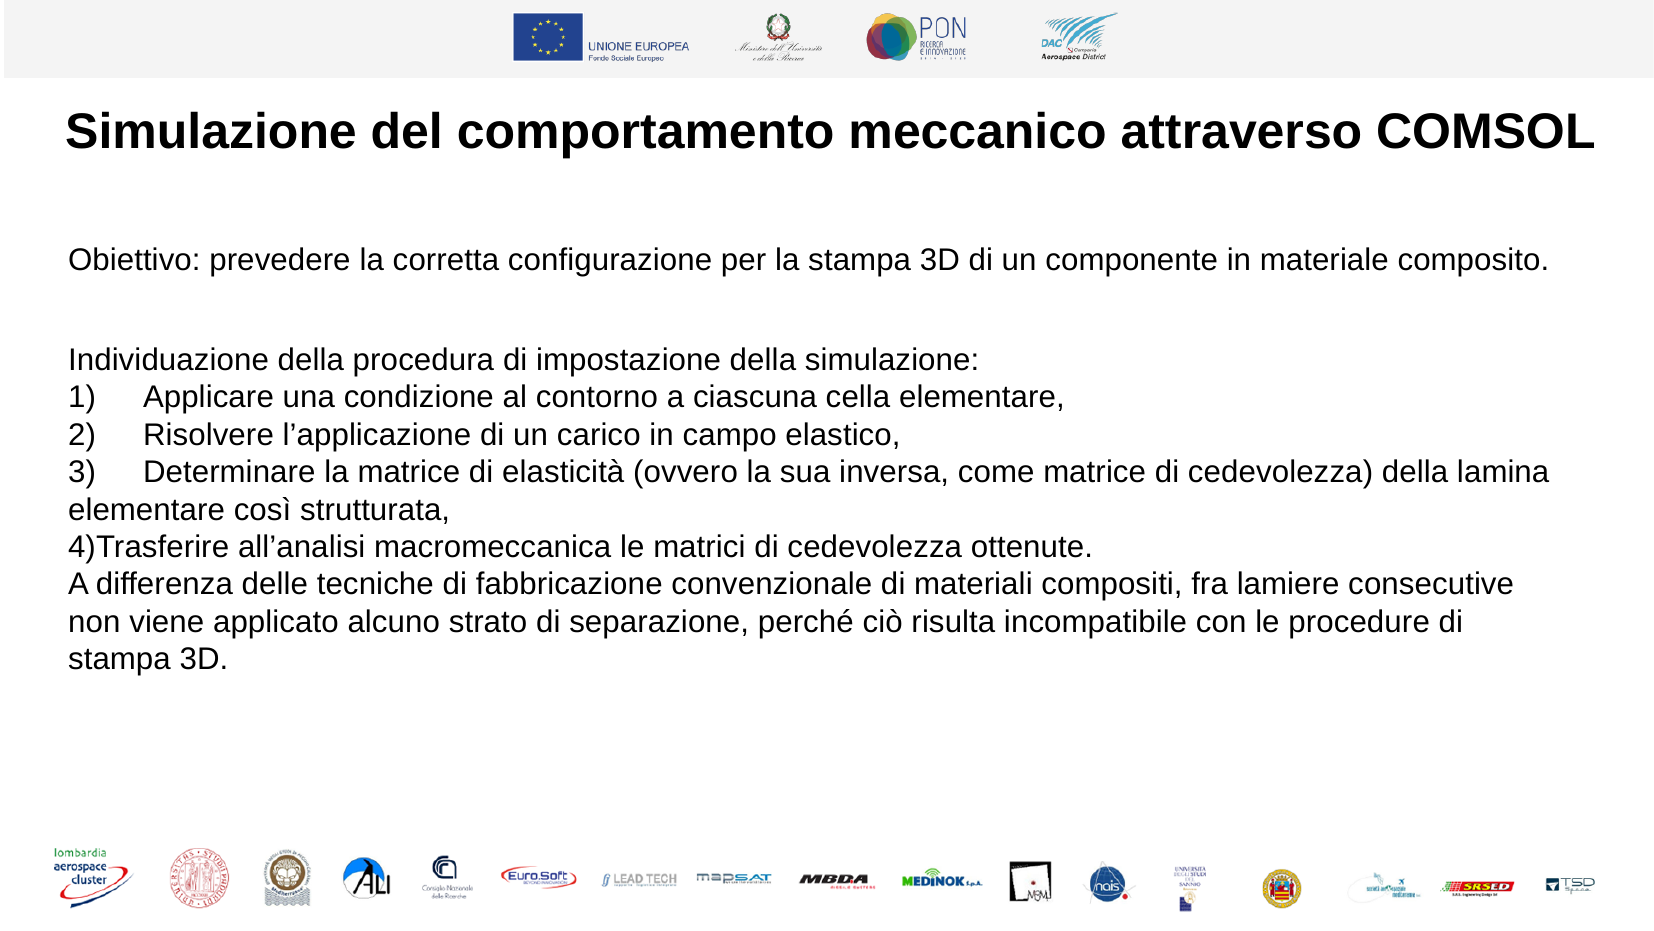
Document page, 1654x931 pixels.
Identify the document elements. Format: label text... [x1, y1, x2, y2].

text_box Simulazione del comportamento meccanico attraverso COMSOL [44, 90, 1618, 279]
picture [54, 848, 1595, 931]
picture [4, 0, 1654, 78]
text_box Obiettivo: prevedere la corretta configurazione per la stampa 3D di un componente in materiale composito. Individuazione della procedura di impostazione della simulazione: 1) Applicare una condizione al contorno a ciascuna cella elementare, 2) Risolvere l’applicazione di un carico in campo elastico, 3) Determinare la matrice di elasticità (ovvero la sua inversa, come matrice di cedevolezza) della lamina elementare così strutturata, Trasferire all’analisi macromeccanica le matrici di cedevolezza ottenute. A differenza delle tecniche di fabbricazione convenzionale di materiali compositi, fra lamiere consecutive non viene applicato alcuno strato di separazione, perché ciò risulta incompatibile con le procedure di stampa 3D. [53, 231, 1593, 379]
